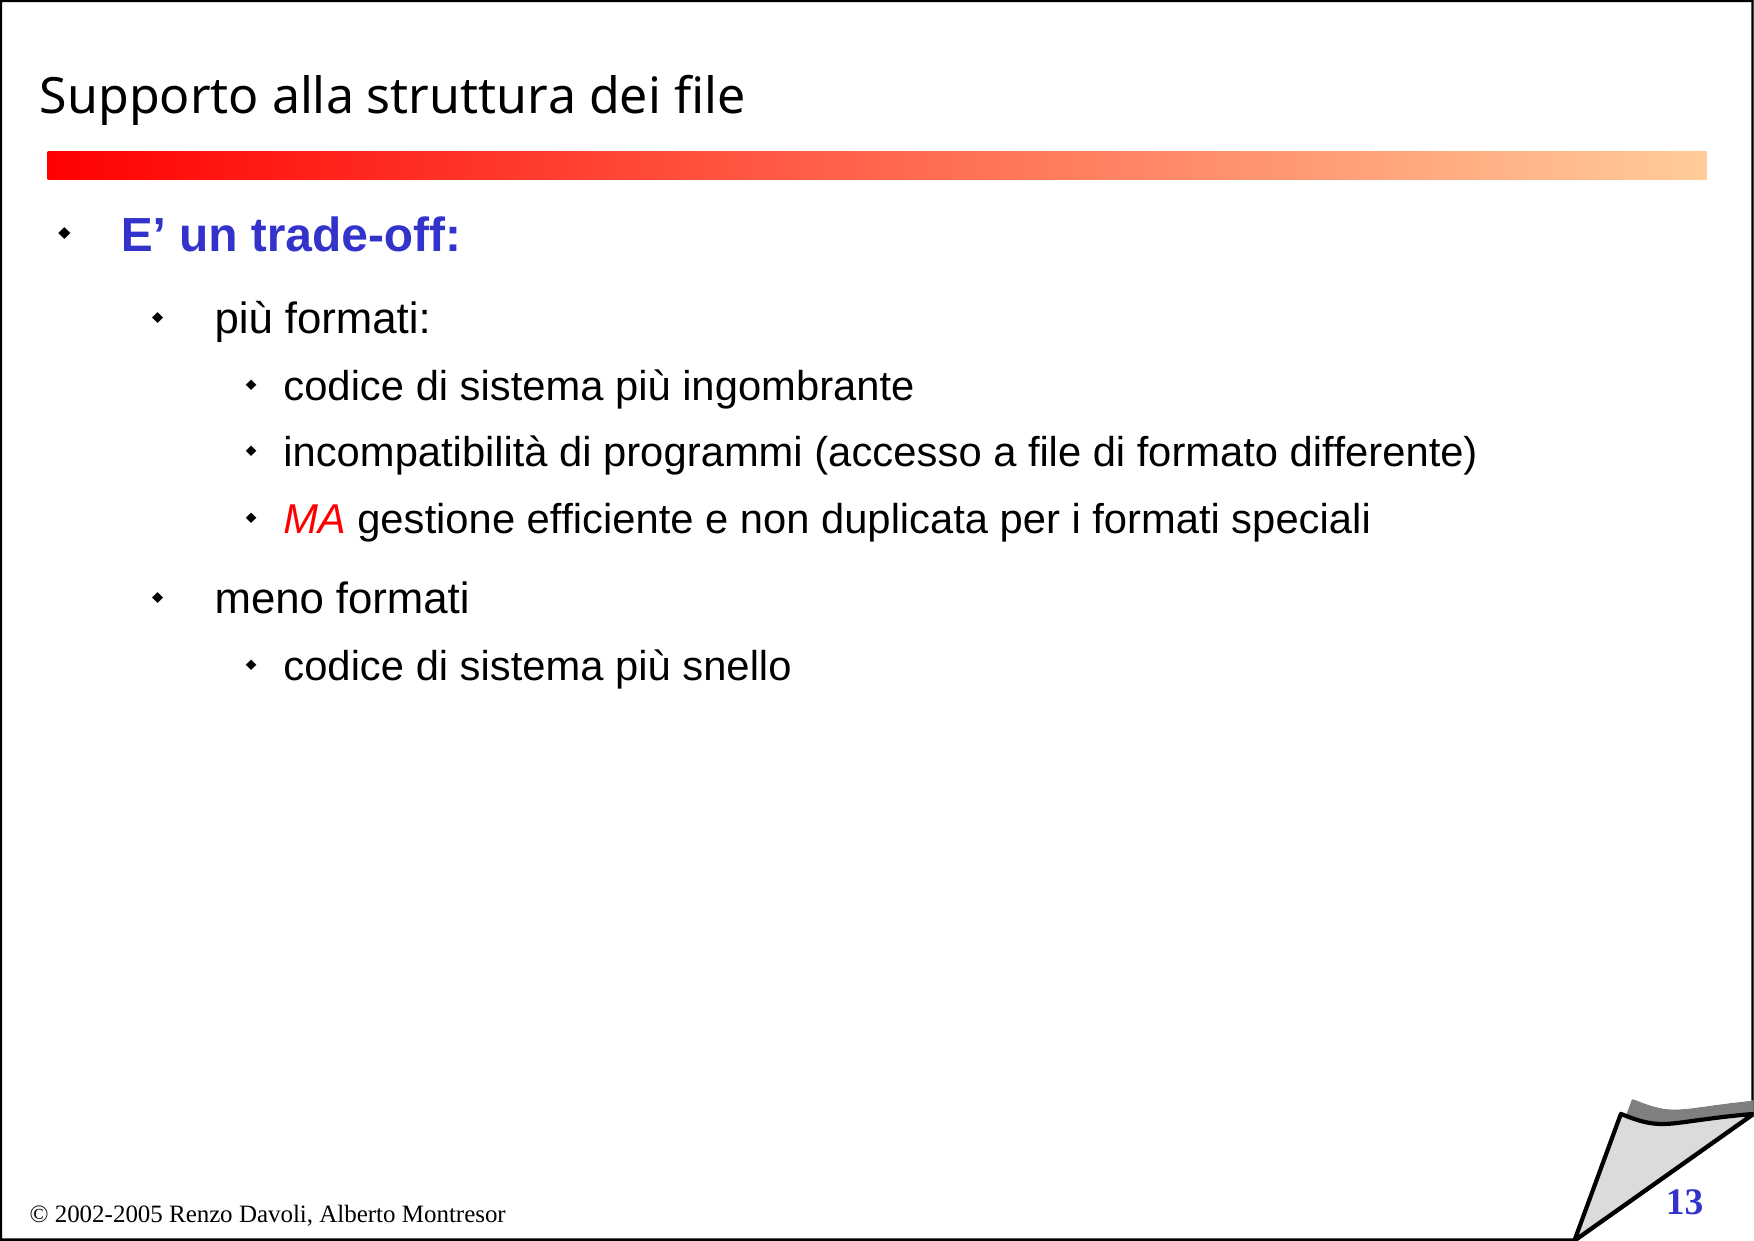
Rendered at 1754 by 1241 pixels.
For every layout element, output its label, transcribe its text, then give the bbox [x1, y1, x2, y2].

title Supporto alla struttura dei file [40, 49, 1713, 144]
text_box 9 [1469, 152, 1474, 179]
list E’ un trade-off: più formati: codice di sistema più ingombrante incompatibilità di programmi (accesso a file di formato differente) MA gestione efficiente e non duplicata per i formati speciali meno formati codice di sistema più snello [58, 206, 1695, 815]
